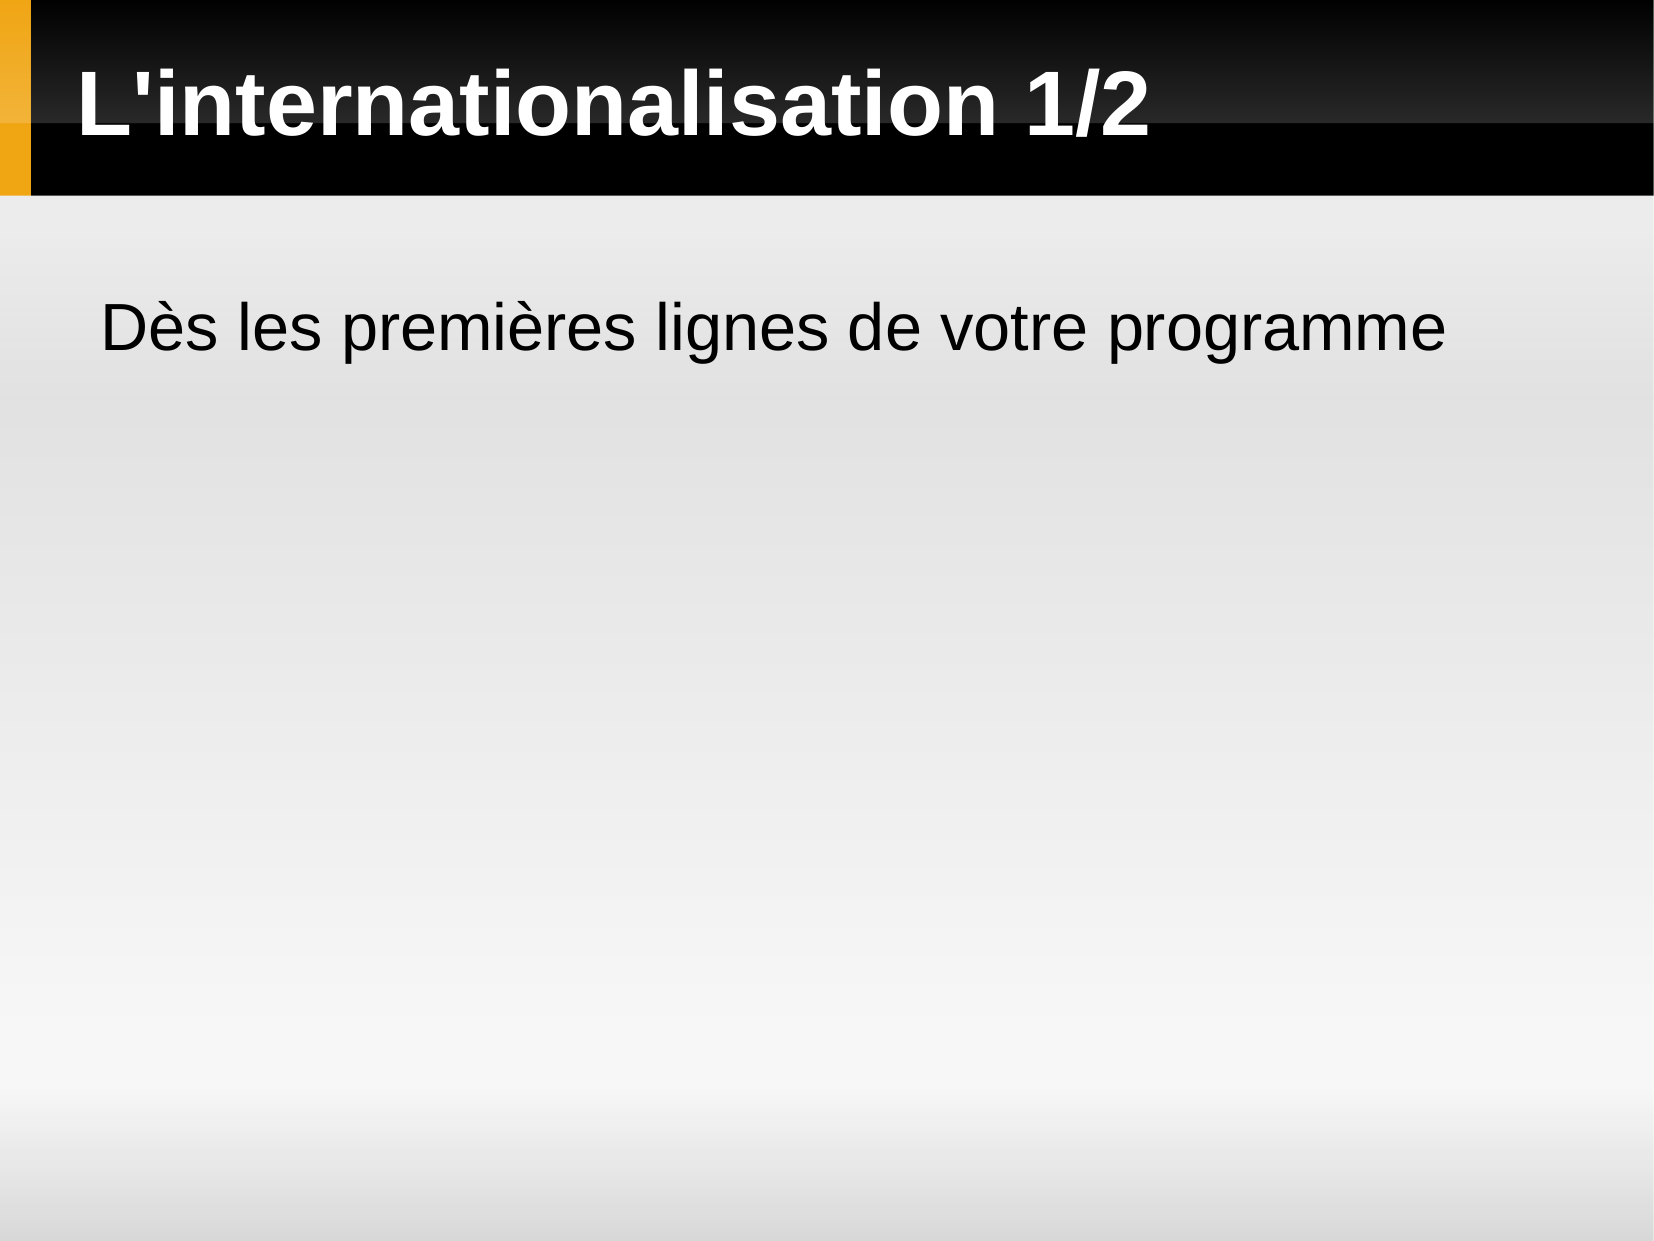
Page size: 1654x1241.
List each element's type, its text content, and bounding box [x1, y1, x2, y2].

list Dès les premières lignes de votre programme [82, 290, 1571, 1094]
picture [0, 0, 1654, 1241]
title L'internationalisation 1/2 [76, 7, 1565, 200]
